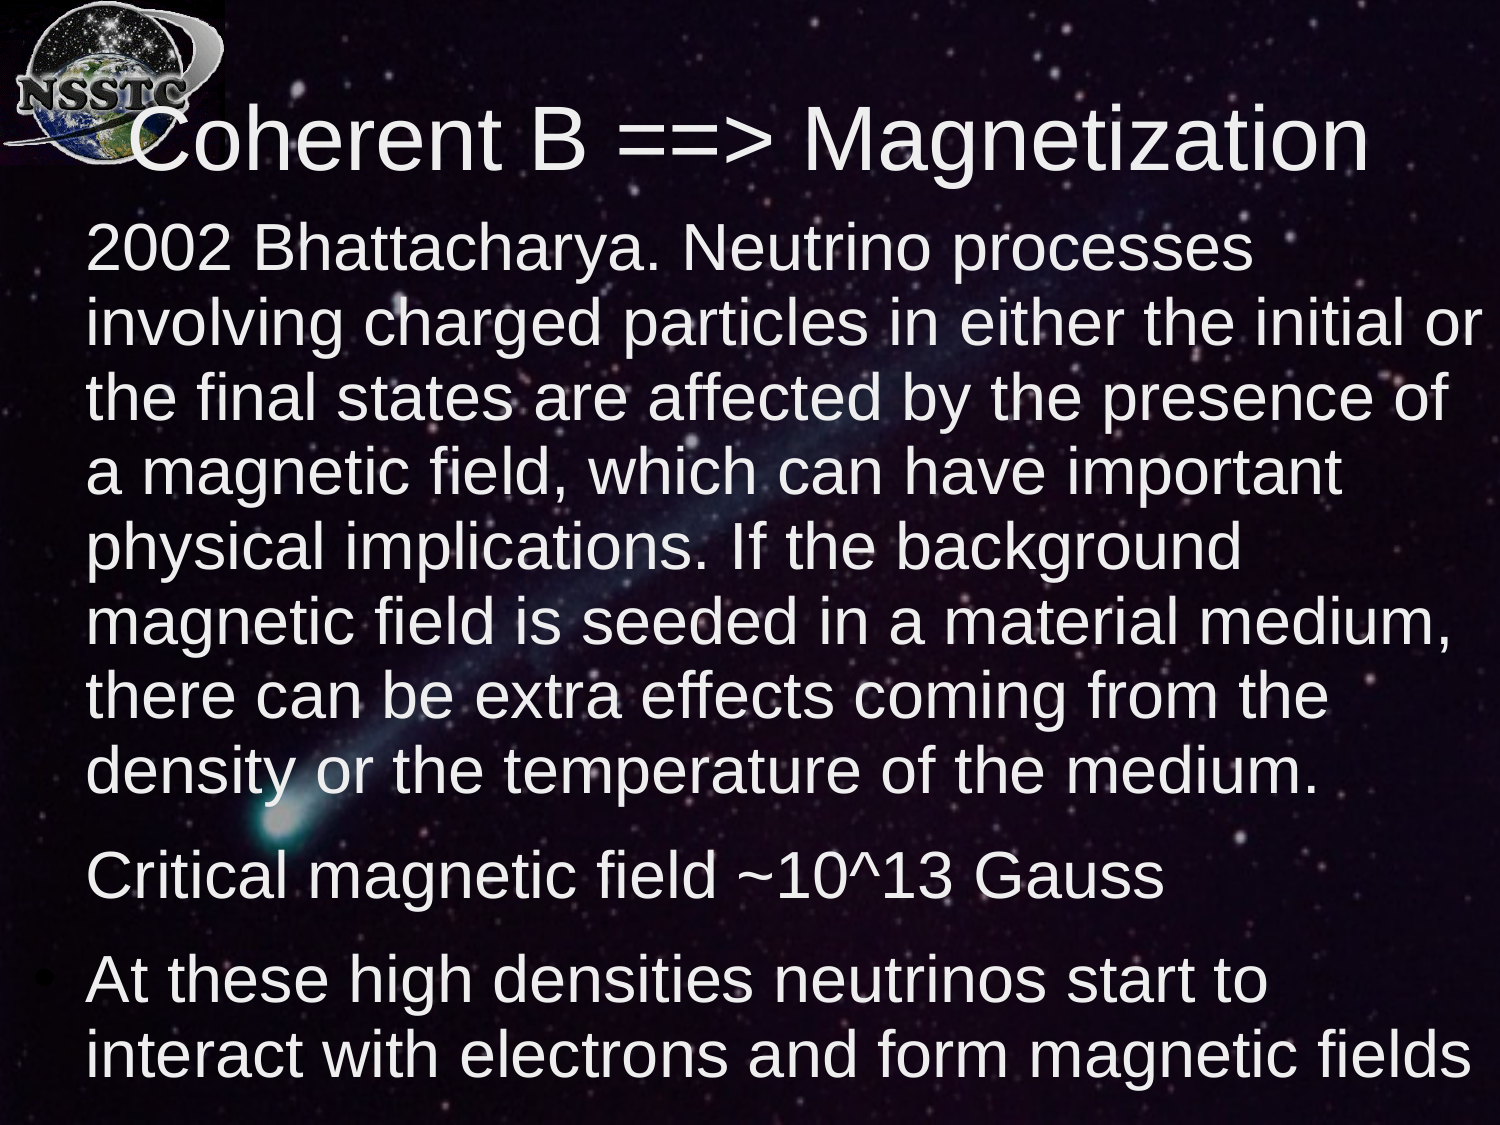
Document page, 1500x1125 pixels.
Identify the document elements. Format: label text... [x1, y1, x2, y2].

picture [0, 0, 1500, 1125]
title Coherent B ==> Magnetization [75, 44, 1425, 210]
list 2002 Bhattacharya. Neutrino processes involving charged particles in either the initial or the final states are affected by the presence of a magnetic field, which can have important physical implications. If the background magnetic field is seeded in a material medium, there can be extra effects coming from the density or the temperature of the medium. Critical magnetic field ~10^13 Gauss At these high densities neutrinos start to interact with electrons and form magnetic fields [15, 210, 1500, 1096]
